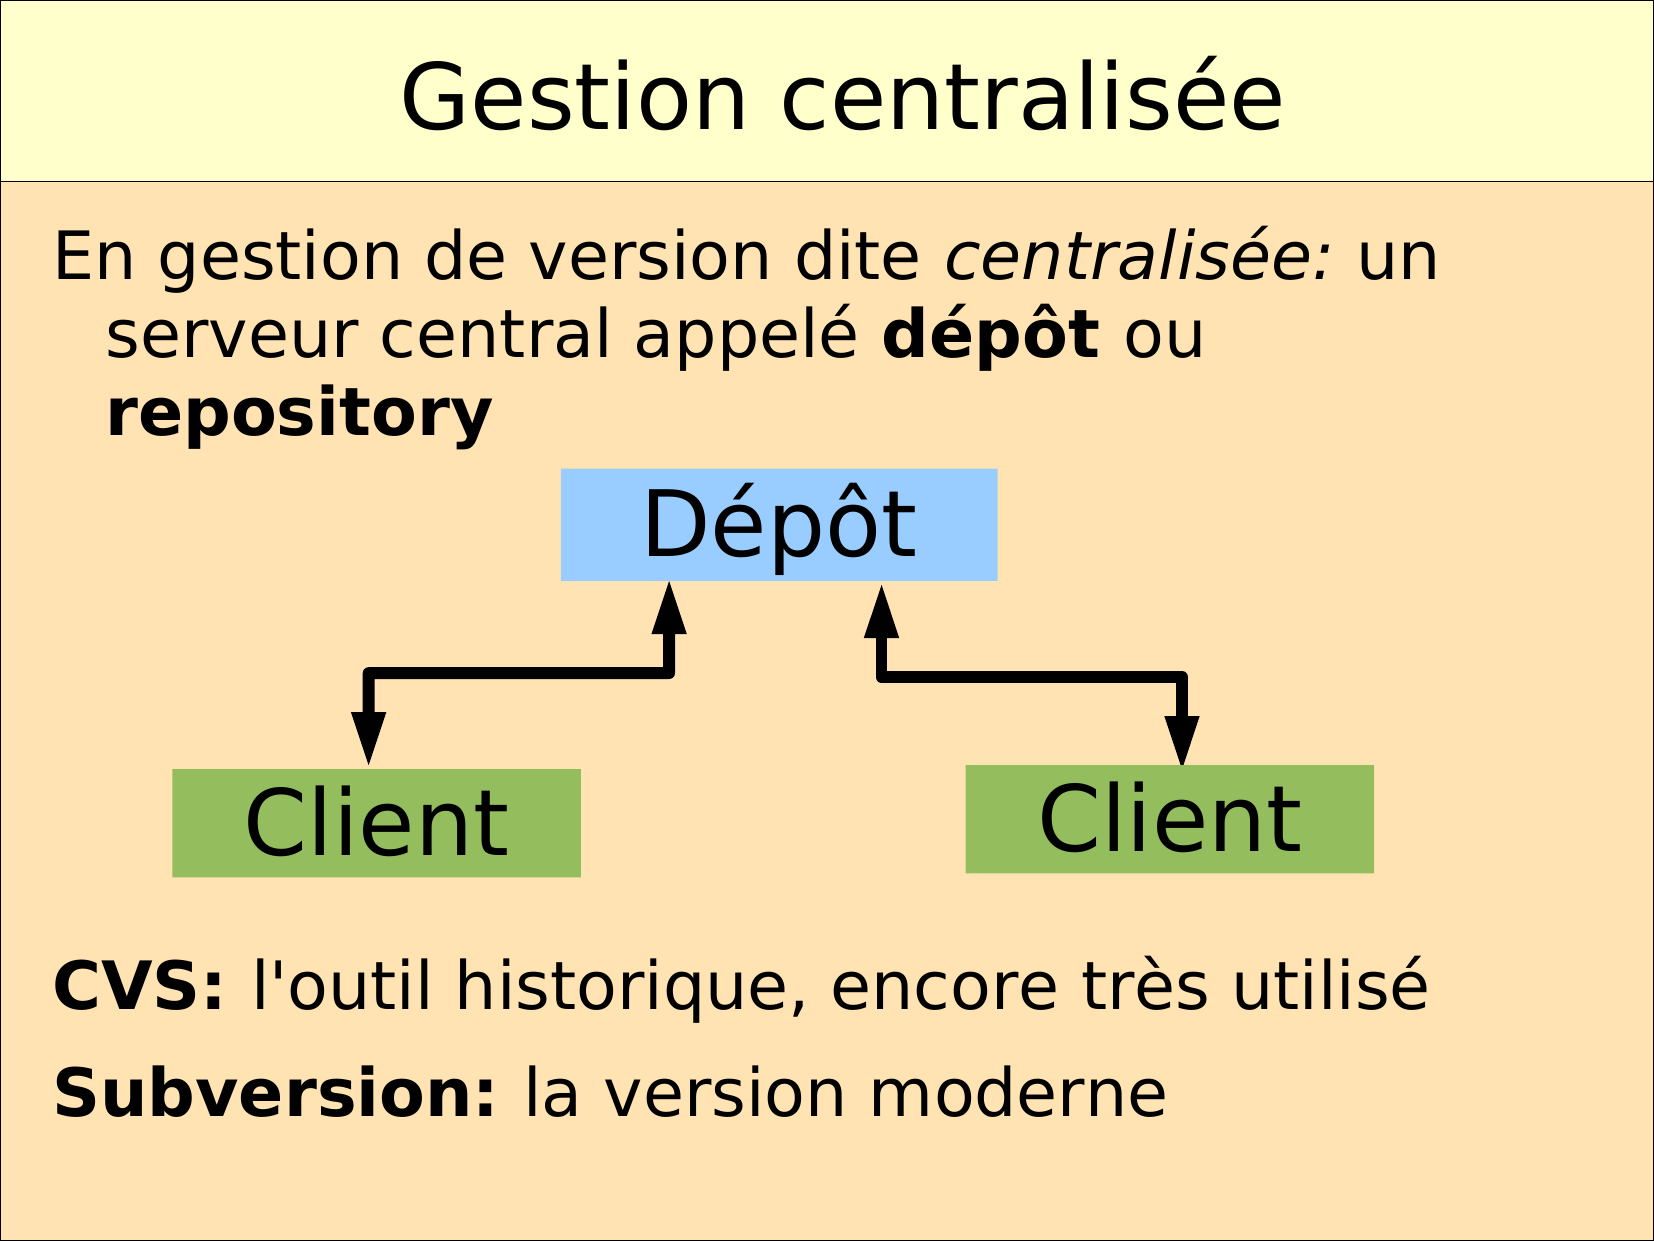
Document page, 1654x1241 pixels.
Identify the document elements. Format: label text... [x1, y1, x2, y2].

text_box Client [965, 765, 1375, 874]
list En gestion de version dite centralisée: un serveur central appelé dépôt ou repository CVS: l'outil historique, encore très utilisé Subversion: la version moderne [34, 218, 1599, 1182]
text_box Client [172, 769, 581, 878]
title Gestion centralisée [135, 37, 1552, 158]
text_box Dépôt [560, 468, 998, 581]
